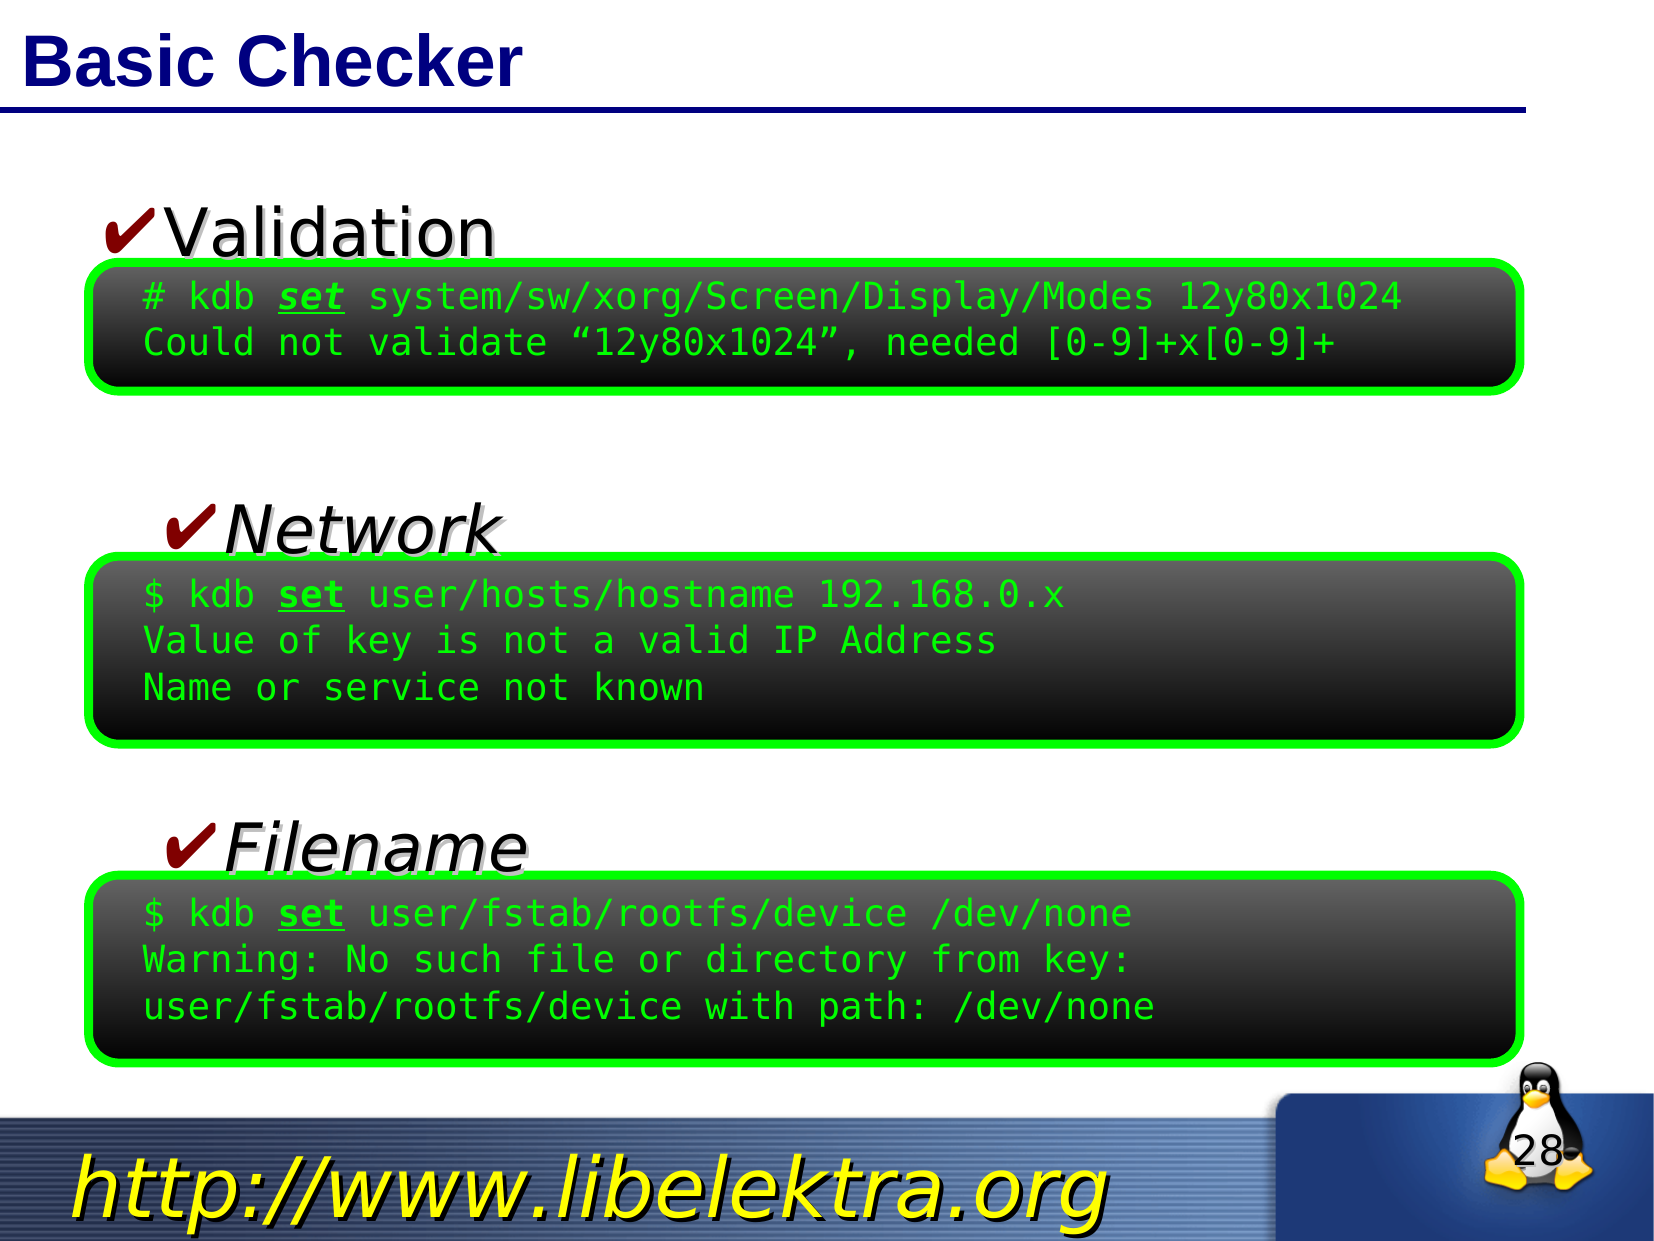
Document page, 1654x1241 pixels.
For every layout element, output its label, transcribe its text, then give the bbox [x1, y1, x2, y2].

text_box $ kdb set user/hosts/hostname 192.168.0.x Value of key is not a valid IP Address Name or service not known [142, 569, 1489, 732]
text_box $ kdb set user/fstab/rootfs/device /dev/none Warning: No such file or directory from key: user/fstab/rootfs/device with path: /dev/none [142, 888, 1489, 1051]
text_box [88, 262, 1521, 392]
text_box Basic Checker [21, 14, 1611, 111]
text_box Filename [104, 797, 666, 890]
picture [0, 1061, 1654, 1241]
text_box Network [104, 478, 666, 571]
text_box # kdb set system/sw/xorg/Screen/Display/Modes 12y80x1024 Could not validate “12y80x1024”, needed [0-9]+x[0-9]+ [142, 271, 1489, 383]
text_box Validation [104, 188, 1071, 267]
text_box [88, 556, 1521, 745]
text_box <Nummer> [1312, 1122, 1565, 1178]
text_box [88, 875, 1521, 1063]
